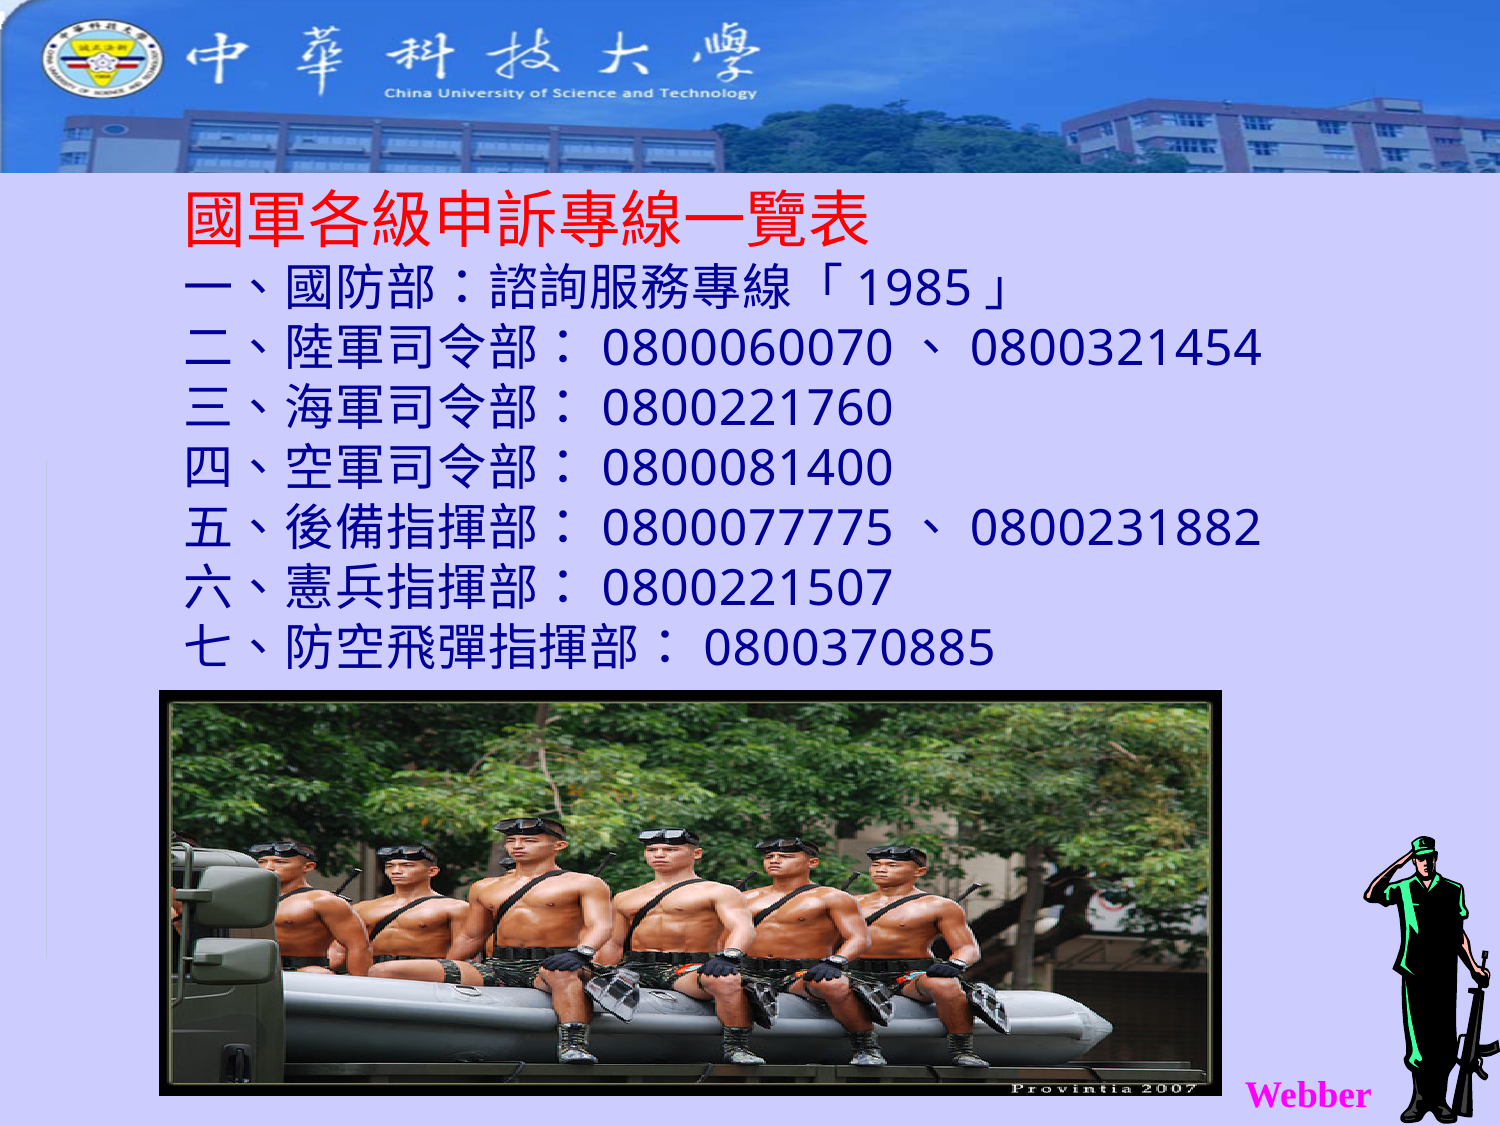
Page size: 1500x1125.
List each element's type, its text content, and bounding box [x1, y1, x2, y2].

picture [0, 0, 1500, 173]
text_box 國軍各級申訴專線一覽表 一、國防部：諮詢服務專線「1985」 二、陸軍司令部：0800060070、0800321454 三、海軍司令部：0800221760 四、空軍司令部：0800081400 五、後備指揮部：0800077775、0800231882 六、憲兵指揮部：0800221507 七、防空飛彈指揮部：0800370885 [168, 173, 1314, 683]
picture [1363, 835, 1500, 1125]
text_box Webber [1229, 1062, 1407, 1123]
picture [159, 690, 1222, 1096]
